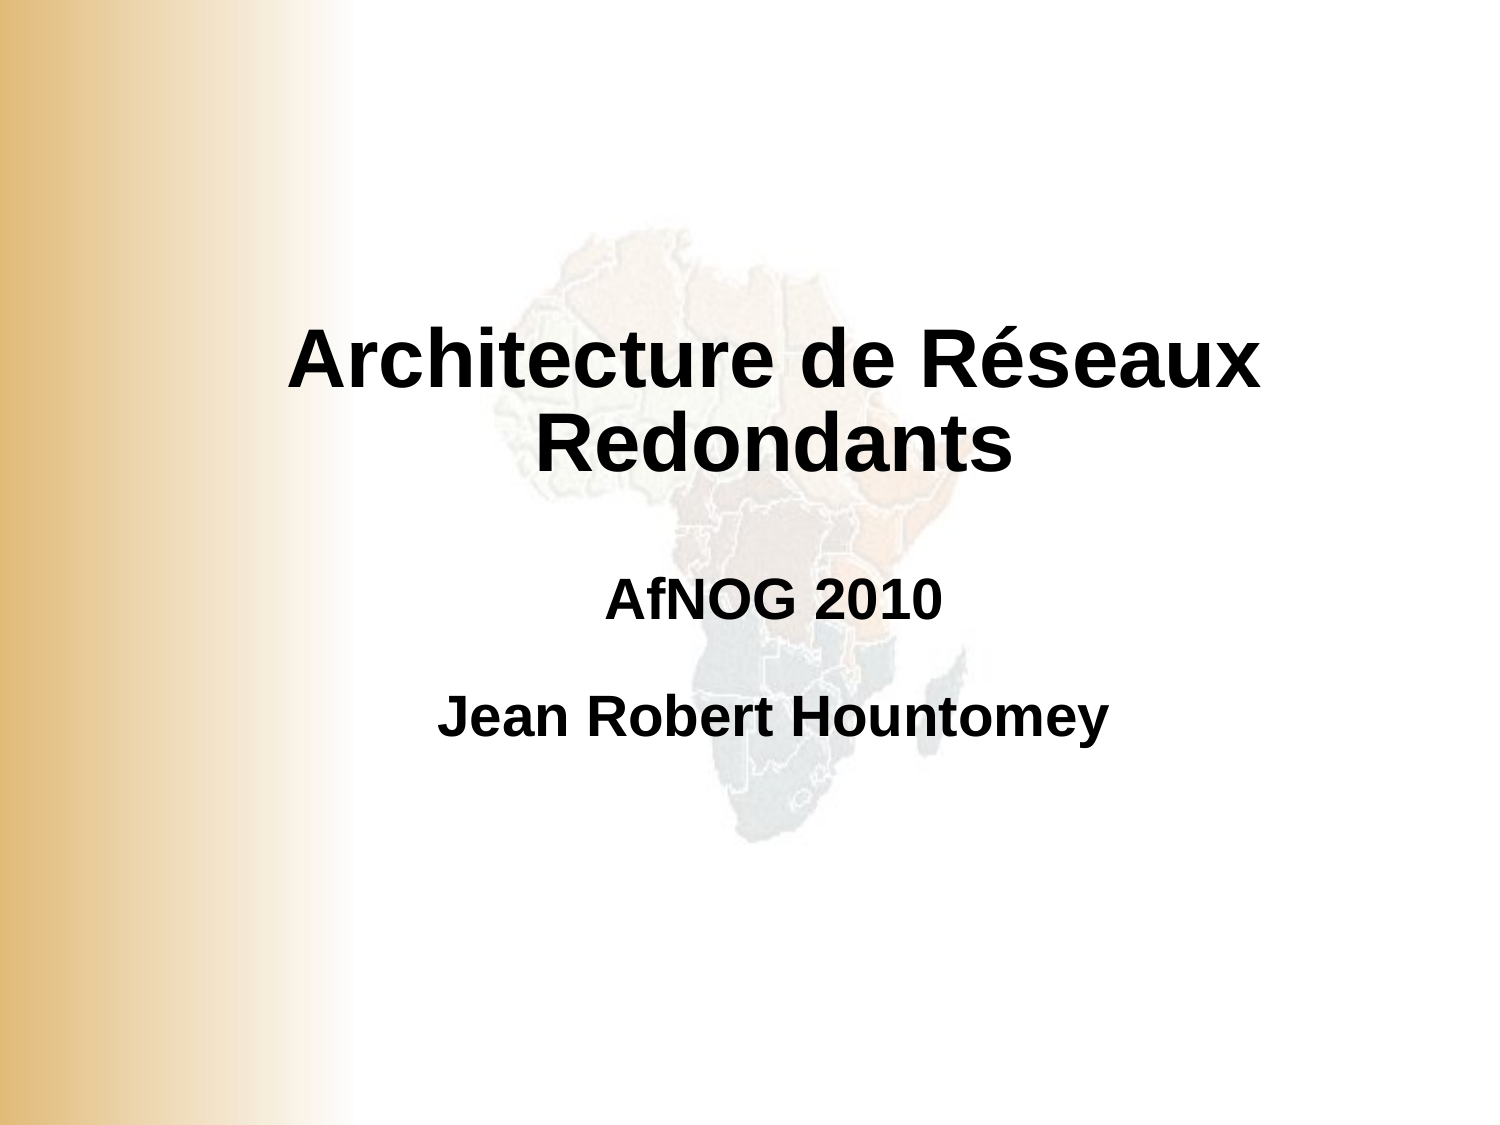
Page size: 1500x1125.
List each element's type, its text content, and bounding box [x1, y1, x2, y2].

title Architecture de Réseaux Redondants AfNOG 2010 Jean Robert Hountomey [134, 300, 1415, 647]
